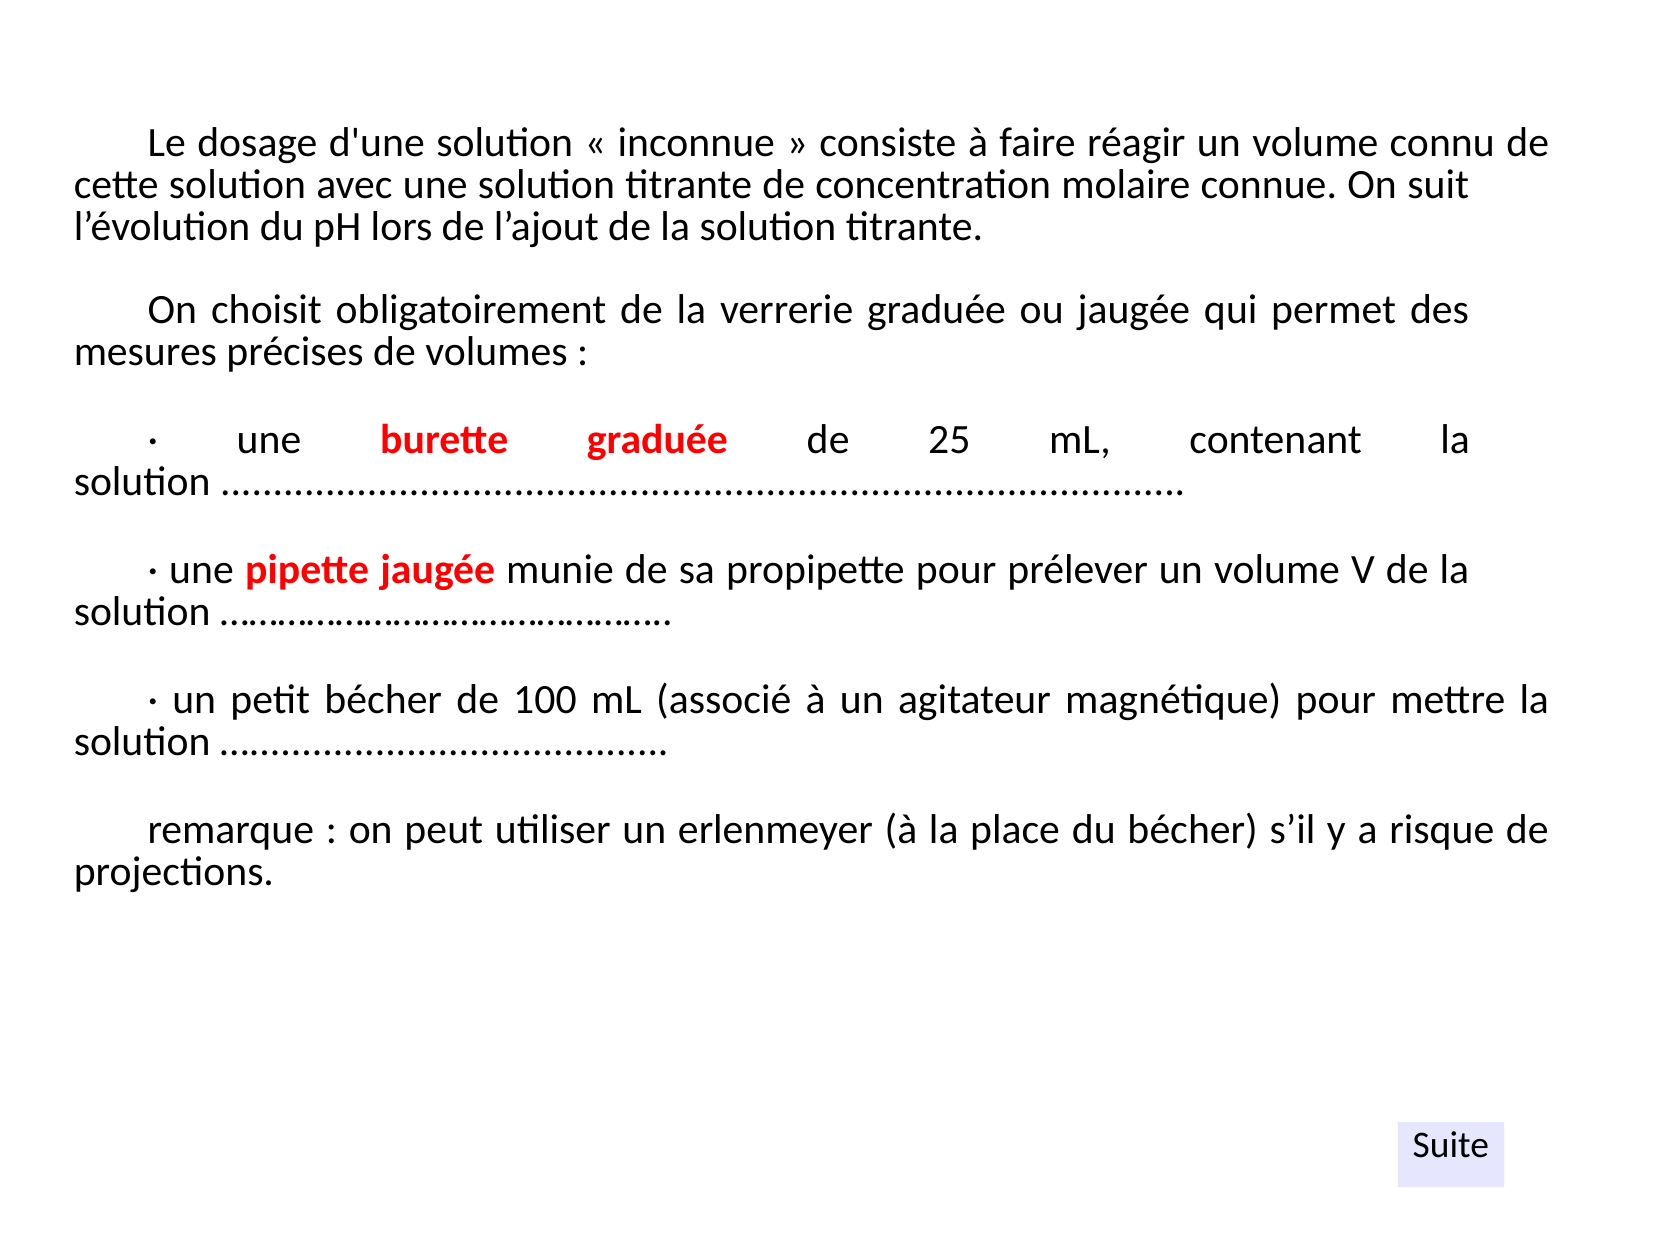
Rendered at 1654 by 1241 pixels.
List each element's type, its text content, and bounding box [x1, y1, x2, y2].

text_box Le dosage d'une solution « inconnue » consiste à faire réagir un volume connu de cette solution avec une solution titrante de concentration molaire connue. On suit l’évolution du pH lors de l’ajout de la solution titrante. On choisit obligatoirement de la verrerie graduée ou jaugée qui permet des mesures précises de volumes : · une burette graduée de 25 mL, contenant la solution ............................................................................................ · une pipette jaugée munie de sa propipette pour prélever un volume V de la solution ……………………………………….. · un petit bécher de 100 mL (associé à un agitateur magnétique) pour mettre la solution …........................................ remarque : on peut utiliser un erlenmeyer (à la place du bécher) s’il y a risque de projections. [59, 118, 1565, 1094]
text_box Suite [1397, 1122, 1504, 1188]
